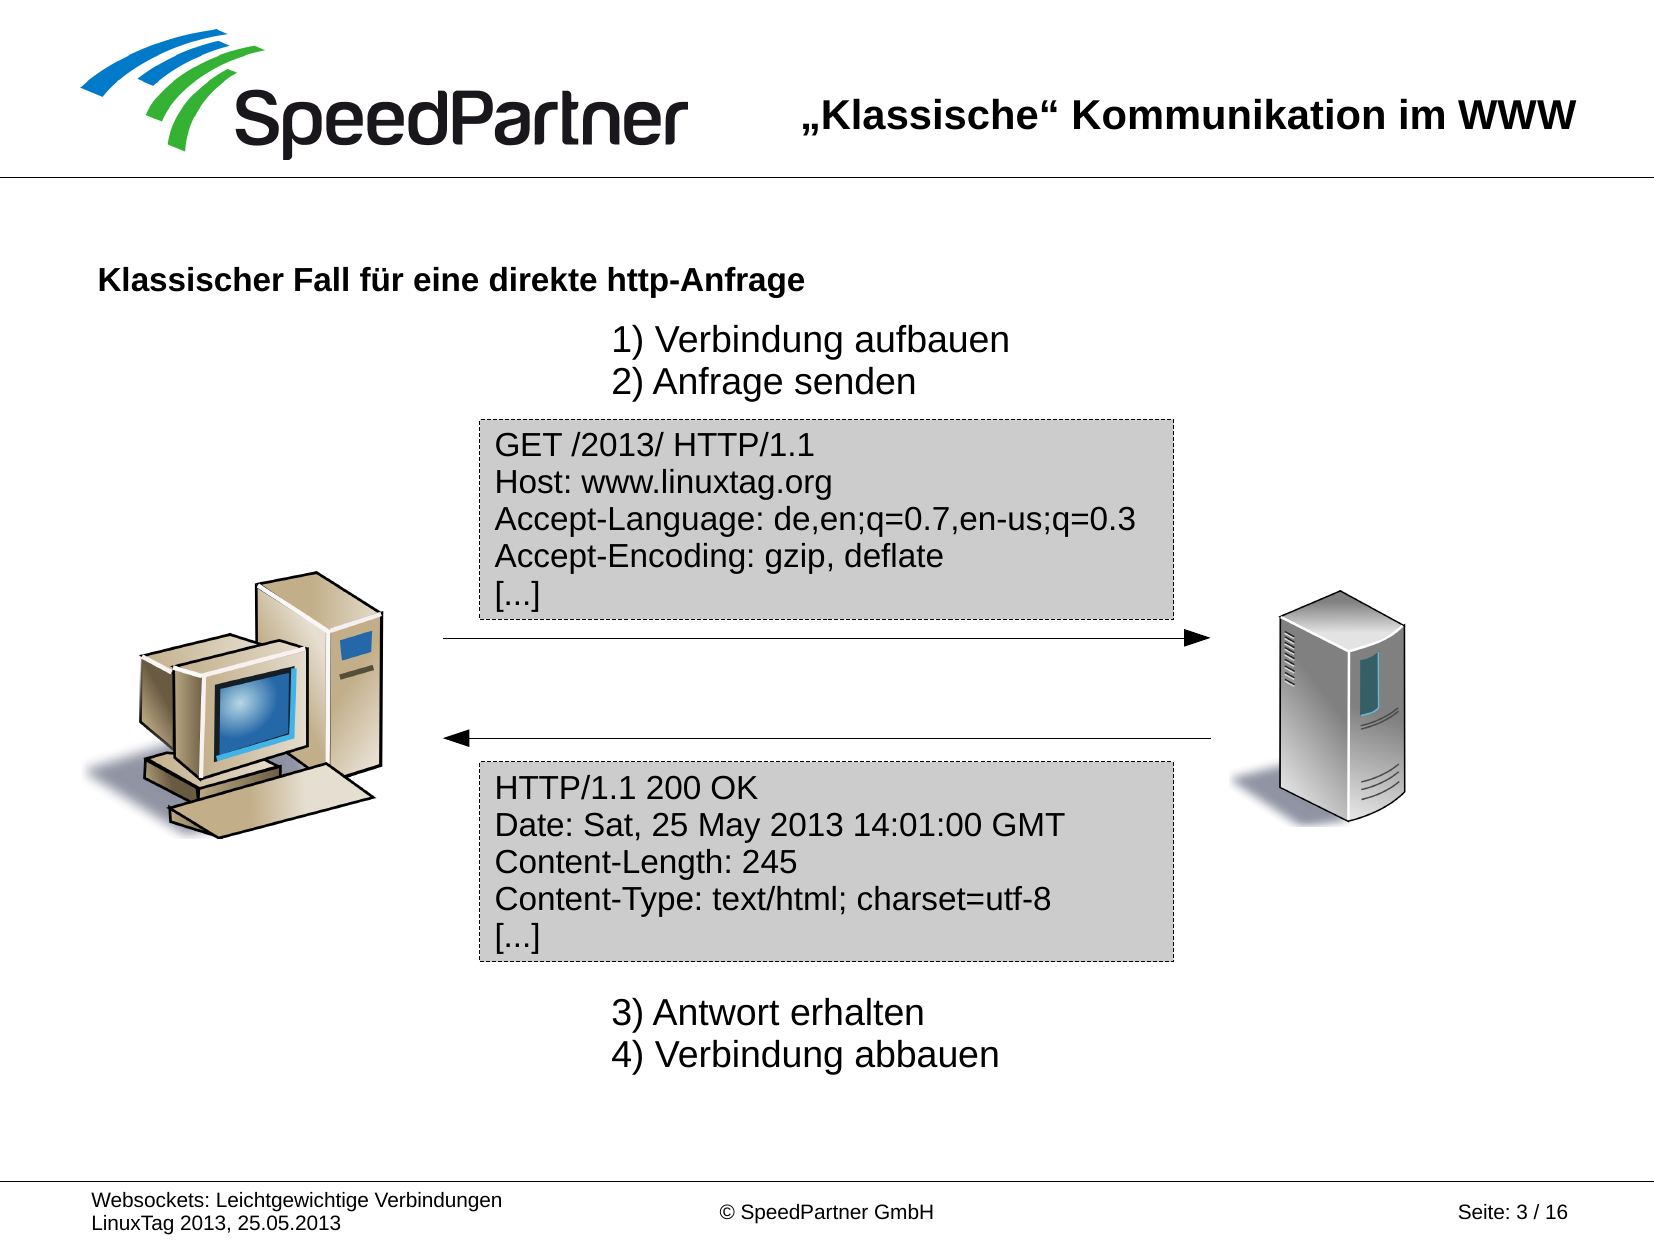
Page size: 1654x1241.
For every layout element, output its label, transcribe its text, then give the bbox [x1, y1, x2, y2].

text_box Klassischer Fall für eine direkte http-Anfrage [82, 253, 1565, 1177]
title „Klassische“ Kommunikation im WWW [590, 70, 1577, 160]
picture [80, 29, 688, 160]
picture [82, 571, 384, 839]
text_box 3) Antwort erhalten 4) Verbindung abbauen [596, 984, 1099, 1083]
picture [1229, 590, 1406, 827]
text_box HTTP/1.1 200 OK Date: Sat, 25 May 2013 14:01:00 GMT Content-Length: 245 Content-Type: text/html; charset=utf-8 [...] [479, 761, 1174, 962]
text_box 1) Verbindung aufbauen 2) Anfrage senden [596, 310, 1099, 410]
